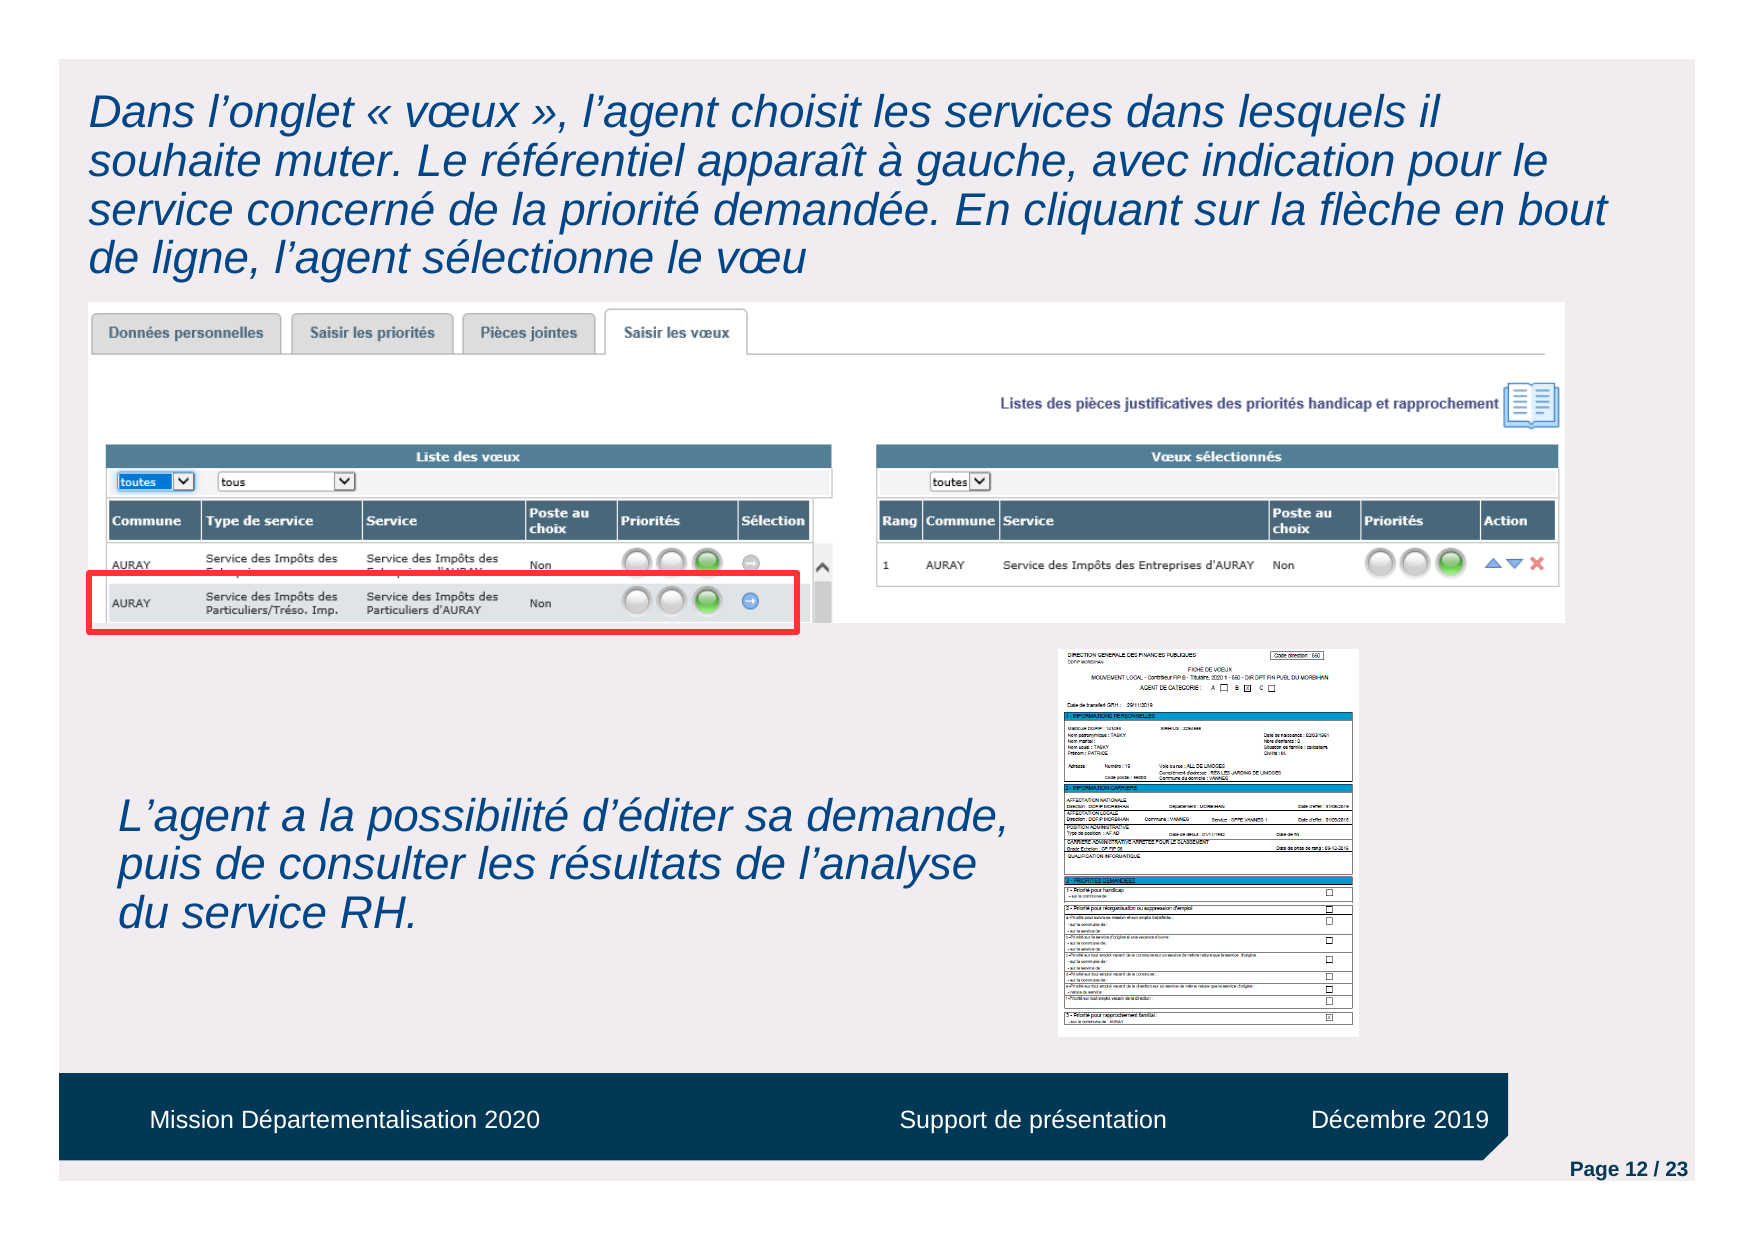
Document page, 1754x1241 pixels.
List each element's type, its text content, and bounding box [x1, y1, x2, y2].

picture [88, 302, 1565, 623]
title Dans l’onglet « vœux », l’agent choisit les services dans lesquels il souhaite muter. Le référentiel apparaît à gauche, avec indication pour le service concerné de la priorité demandée. En cliquant sur la flèche en bout de ligne, l’agent sélectionne le vœu [88, 88, 1625, 284]
picture [1058, 649, 1359, 1037]
picture [92, 576, 794, 623]
title L’agent a la possibilité d’éditer sa demande, puis de consulter les résultats de l’analyse du service RH. [118, 791, 1034, 940]
